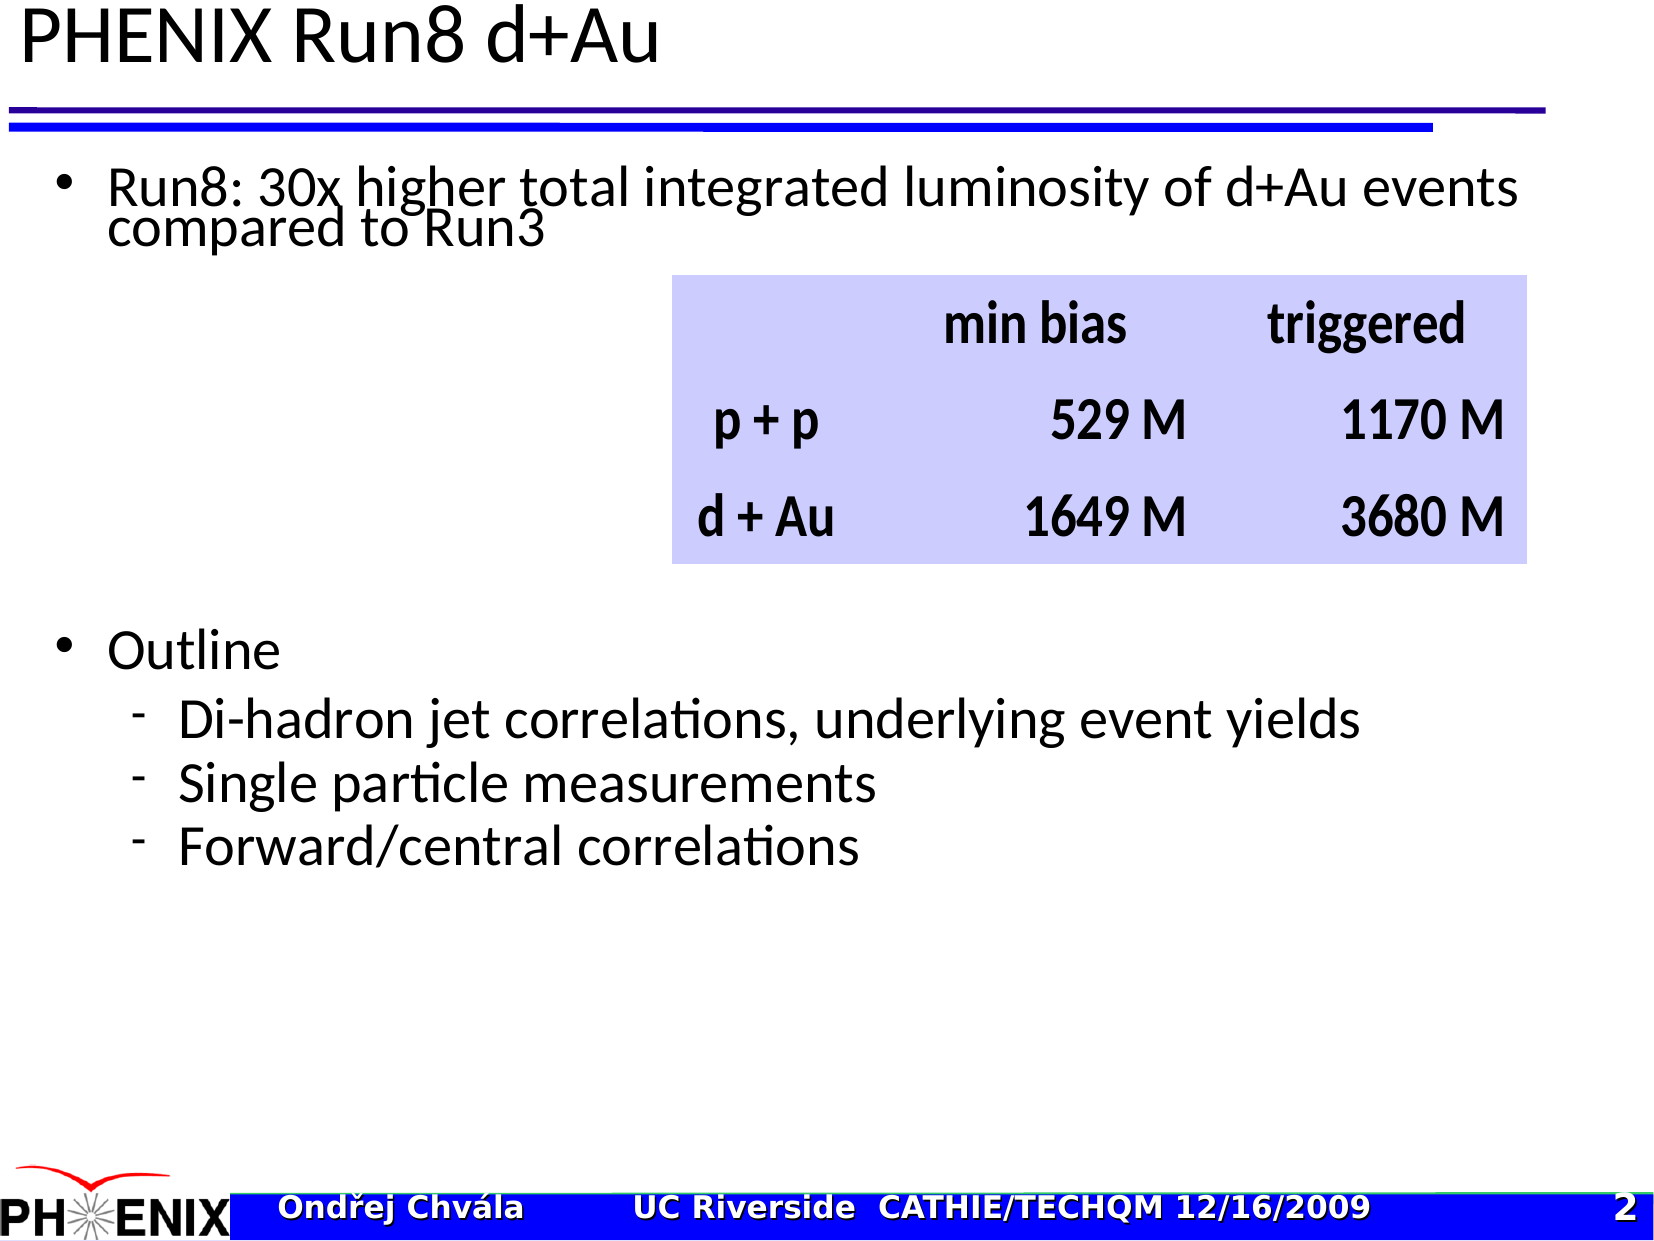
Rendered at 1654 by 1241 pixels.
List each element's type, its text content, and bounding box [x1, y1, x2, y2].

list Outline Di-hadron jet correlations, underlying event yields Single particle measurements Forward/central correlations [37, 638, 1612, 1147]
picture [0, 0, 1654, 1240]
list Run8: 30x higher total integrated luminosity of d+Au events compared to Run3 [37, 174, 1606, 616]
title PHENIX Run8 d+Au [19, 0, 1635, 97]
